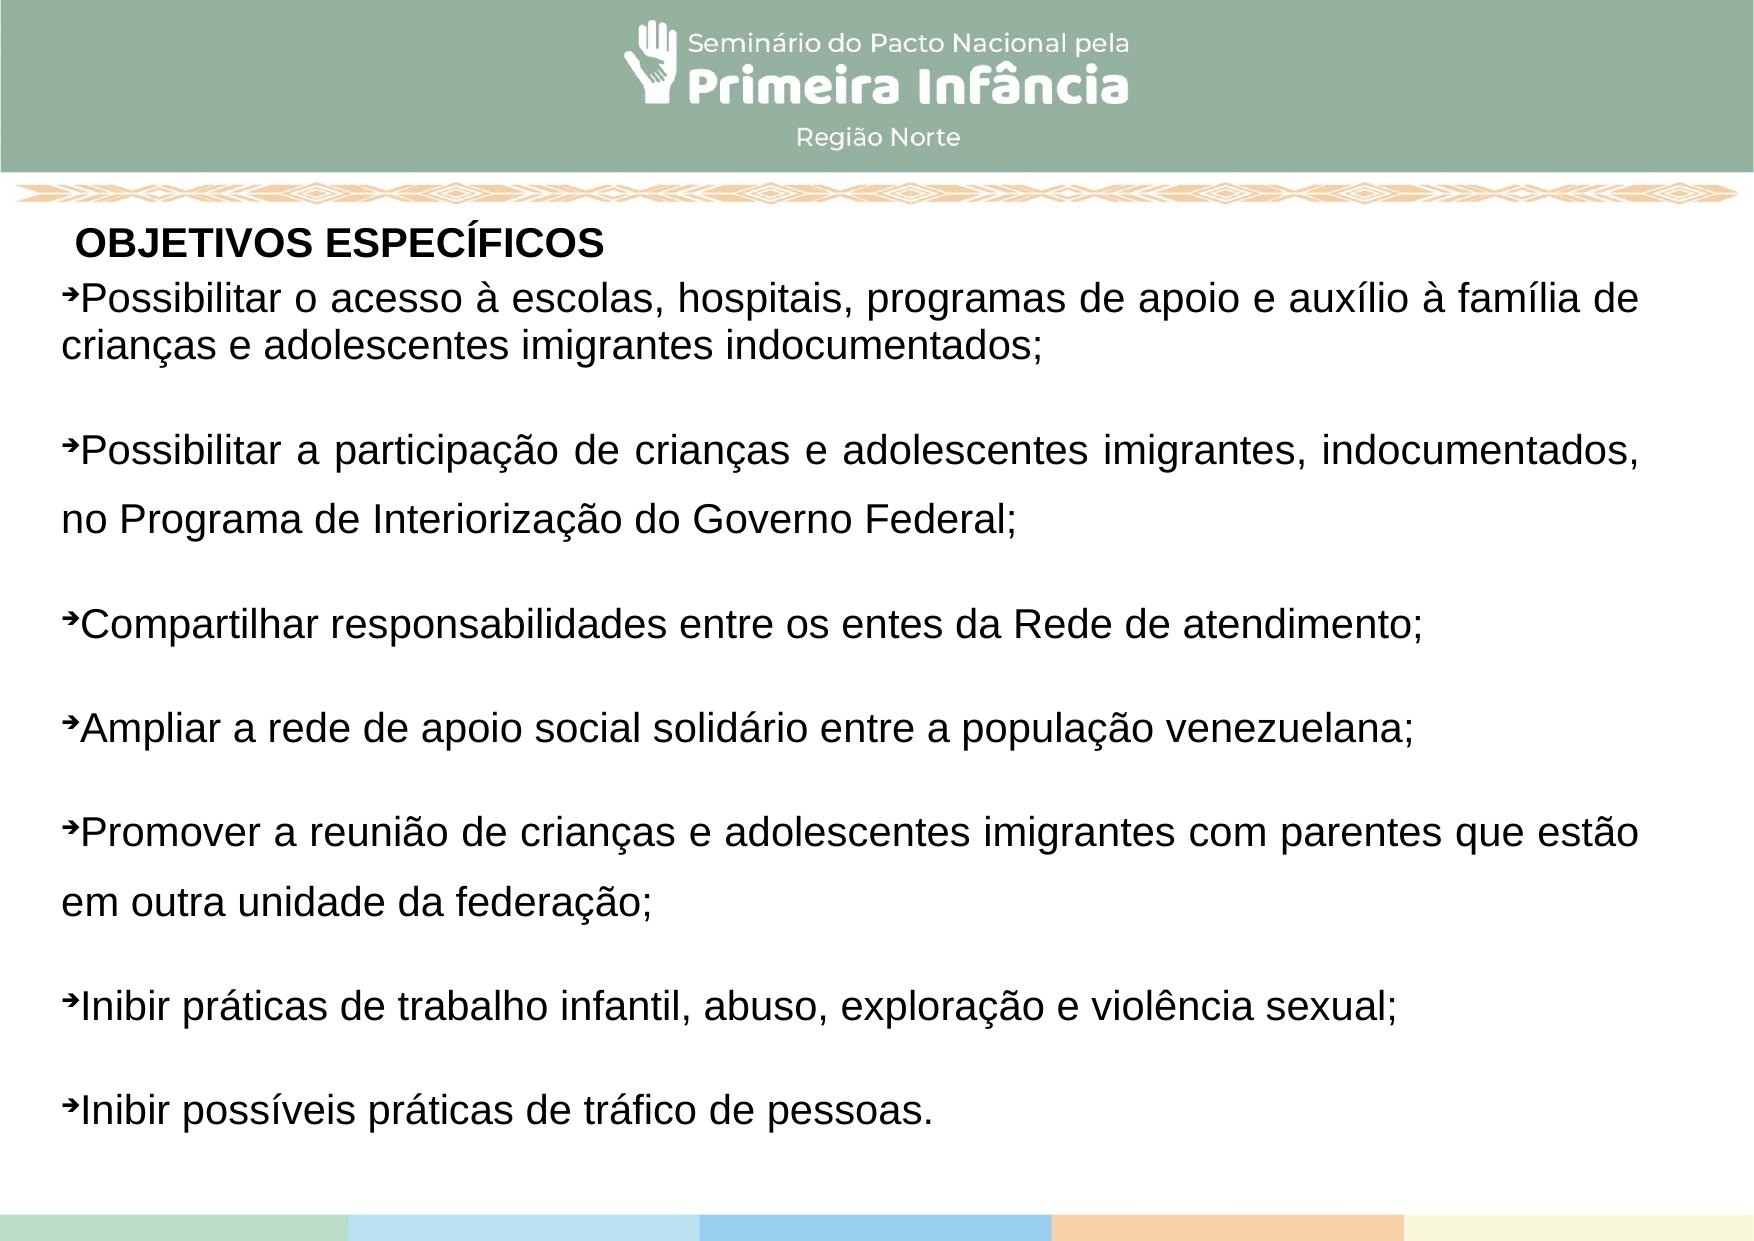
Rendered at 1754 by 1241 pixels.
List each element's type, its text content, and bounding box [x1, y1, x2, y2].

text_box Possibilitar o acesso à escolas, hospitais, programas de apoio e auxílio à família de crianças e adolescentes imigrantes indocumentados; Possibilitar a participação de crianças e adolescentes imigrantes, indocumentados, no Programa de Interiorização do Governo Federal; Compartilhar responsabilidades entre os entes da Rede de atendimento; Ampliar a rede de apoio social solidário entre a população venezuelana; Promover a reunião de crianças e adolescentes imigrantes com parentes que estão em outra unidade da federação; Inibir práticas de trabalho infantil, abuso, exploração e violência sexual; Inibir possíveis práticas de tráfico de pessoas. [46, 268, 1682, 1216]
text_box OBJETIVOS ESPECÍFICOS [59, 209, 646, 268]
